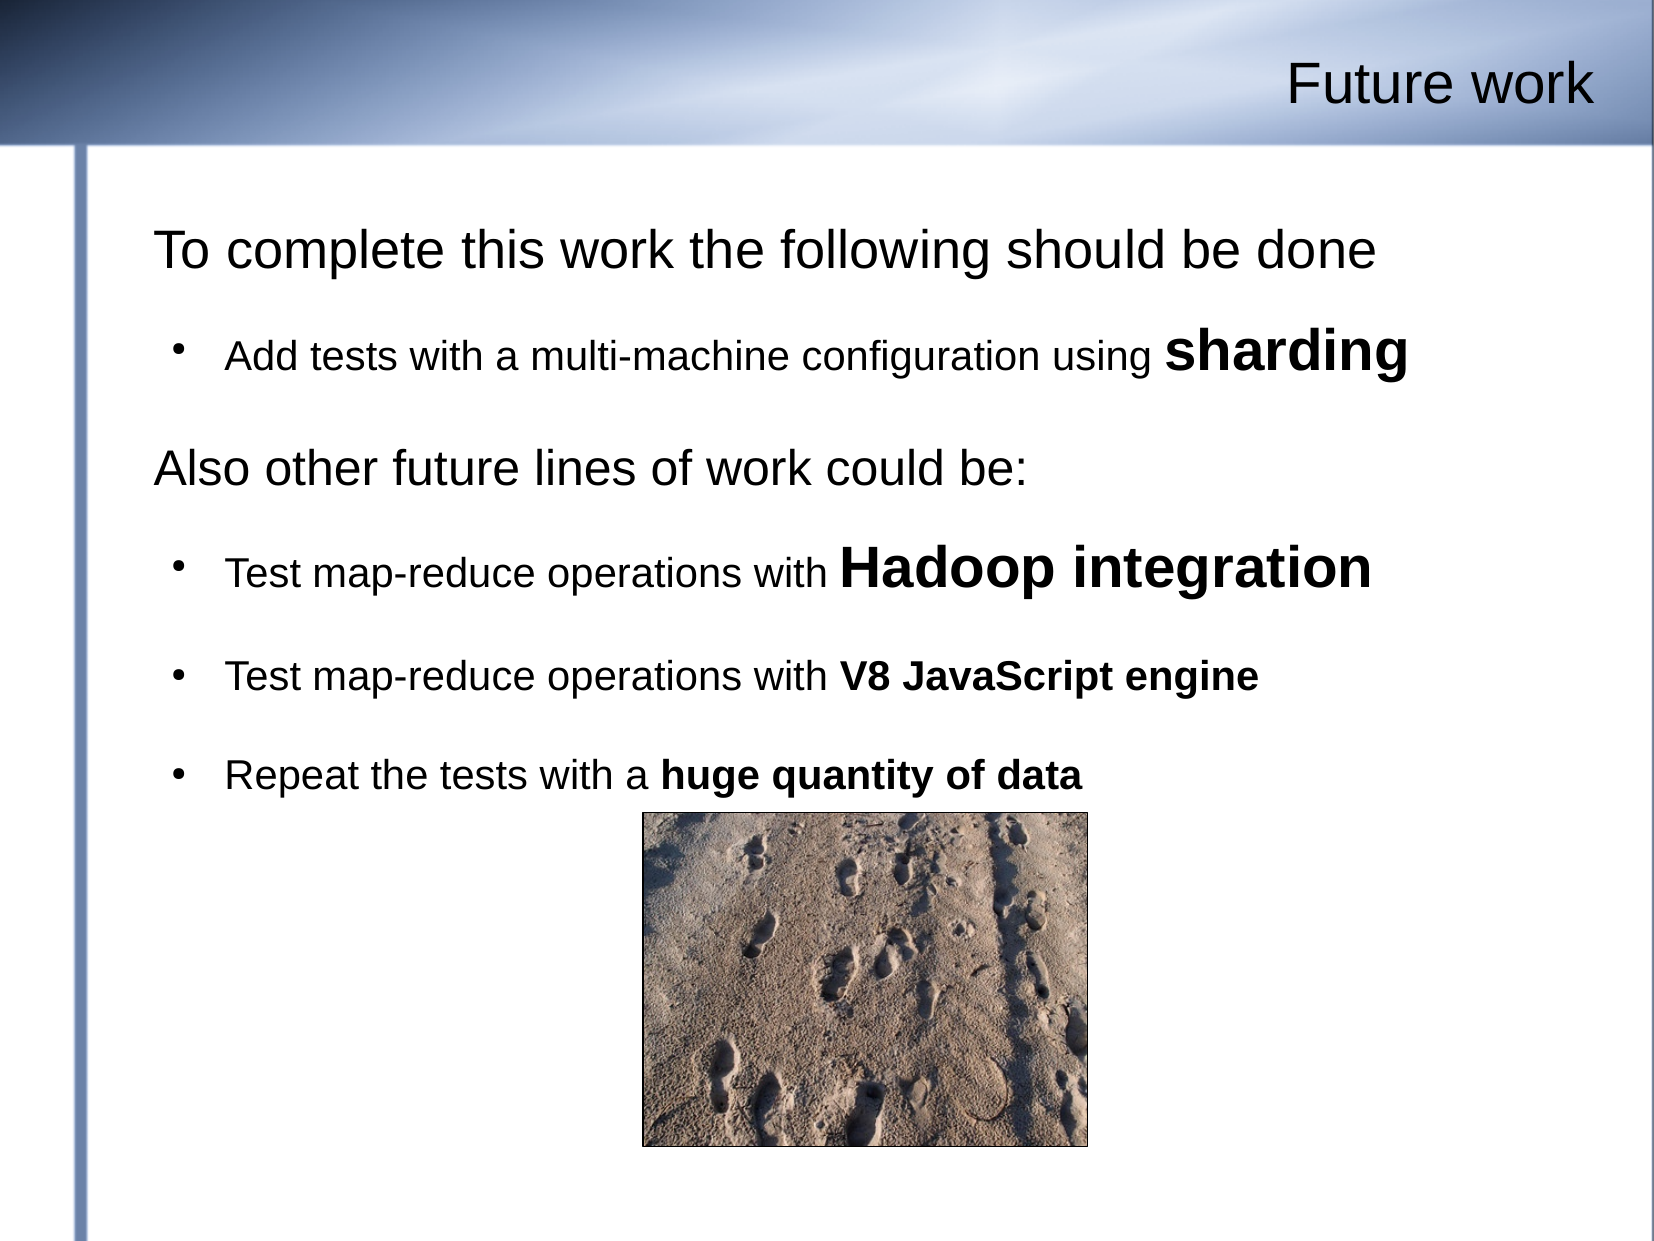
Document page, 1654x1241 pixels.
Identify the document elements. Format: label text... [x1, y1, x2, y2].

list To complete this work the following should be done Add tests with a multi-machine configuration using sharding Also other future lines of work could be: Test map-reduce operations with Hadoop integration Test map-reduce operations with V8 JavaScript engine Repeat the tests with a huge quantity of data [153, 188, 1535, 922]
title Future work [154, 49, 1596, 118]
picture [0, 0, 1654, 1241]
